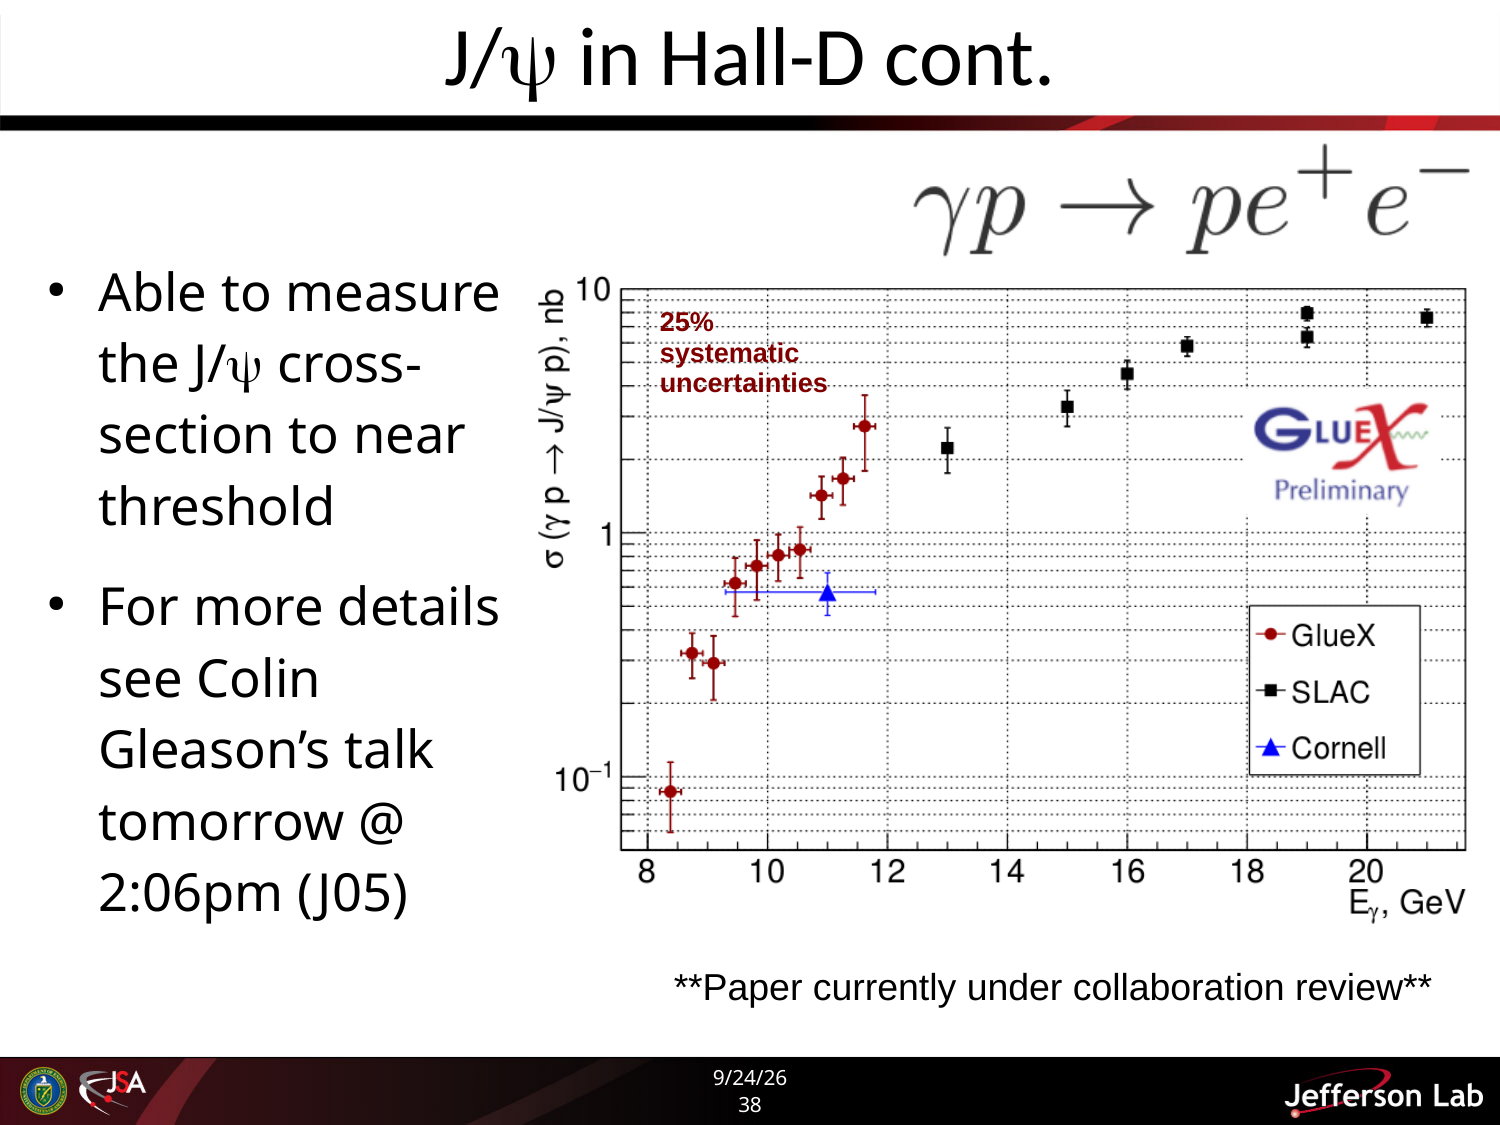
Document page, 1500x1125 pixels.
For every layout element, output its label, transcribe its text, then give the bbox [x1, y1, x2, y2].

text_box 25% systematic uncertainties [645, 299, 871, 436]
list Able to measure the J/y cross-section to near threshold For more details see Colin Gleason’s talk tomorrow @ 2:06pm (J05) [30, 254, 511, 931]
text_box **Paper currently under collaboration review** [659, 959, 1455, 1058]
text_box 4/11/19 [575, 1048, 925, 1109]
title J/y in Hall-D cont. [75, 12, 1425, 117]
picture [0, 0, 1500, 1125]
